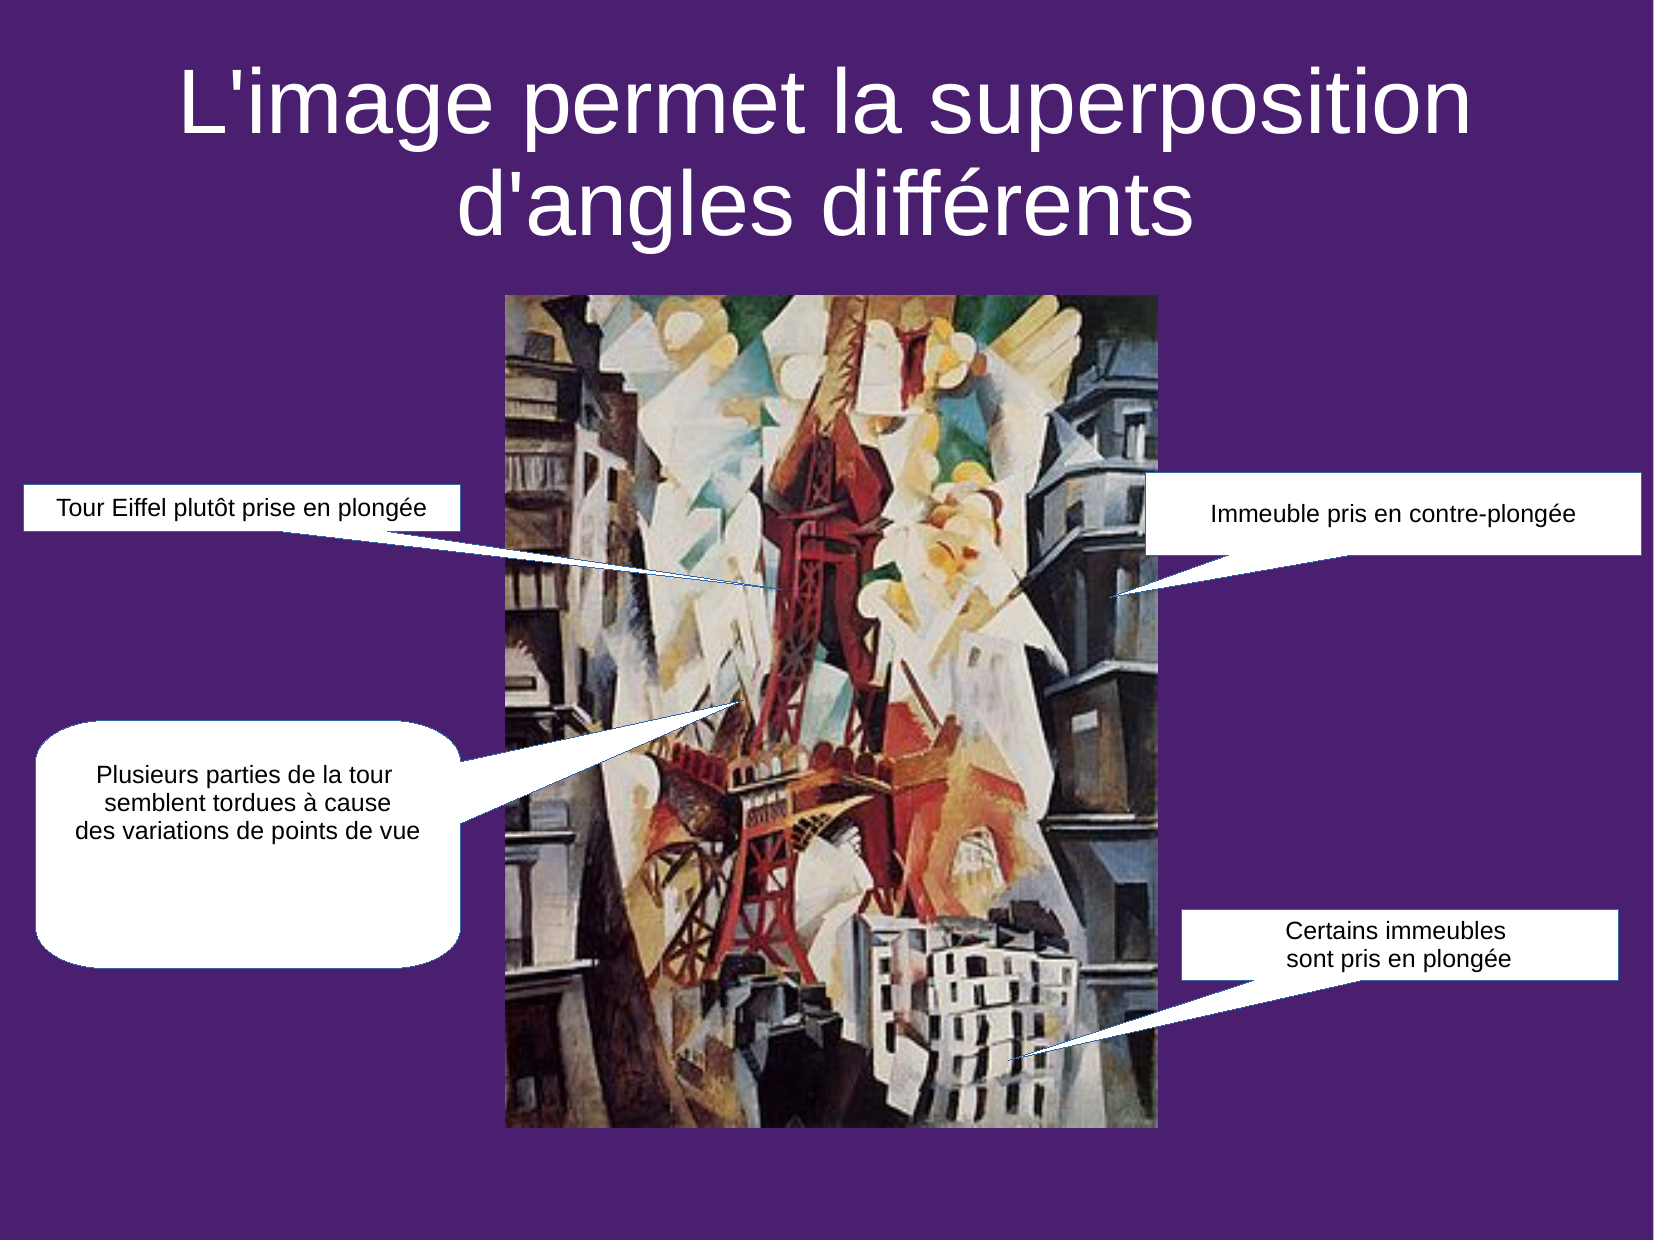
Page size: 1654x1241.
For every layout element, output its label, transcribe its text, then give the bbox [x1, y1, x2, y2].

picture [505, 295, 1158, 1128]
text_box Tour Eiffel plutôt prise en plongée [23, 484, 782, 590]
text_box Plusieurs parties de la tour semblent tordues à cause des variations de points de vue [35, 700, 744, 969]
text_box Immeuble pris en contre-plongée [1109, 472, 1642, 598]
text_box Certains immeubles sont pris en plongée [1008, 909, 1619, 1061]
title L'image permet la superposition d'angles différents [82, 49, 1571, 257]
